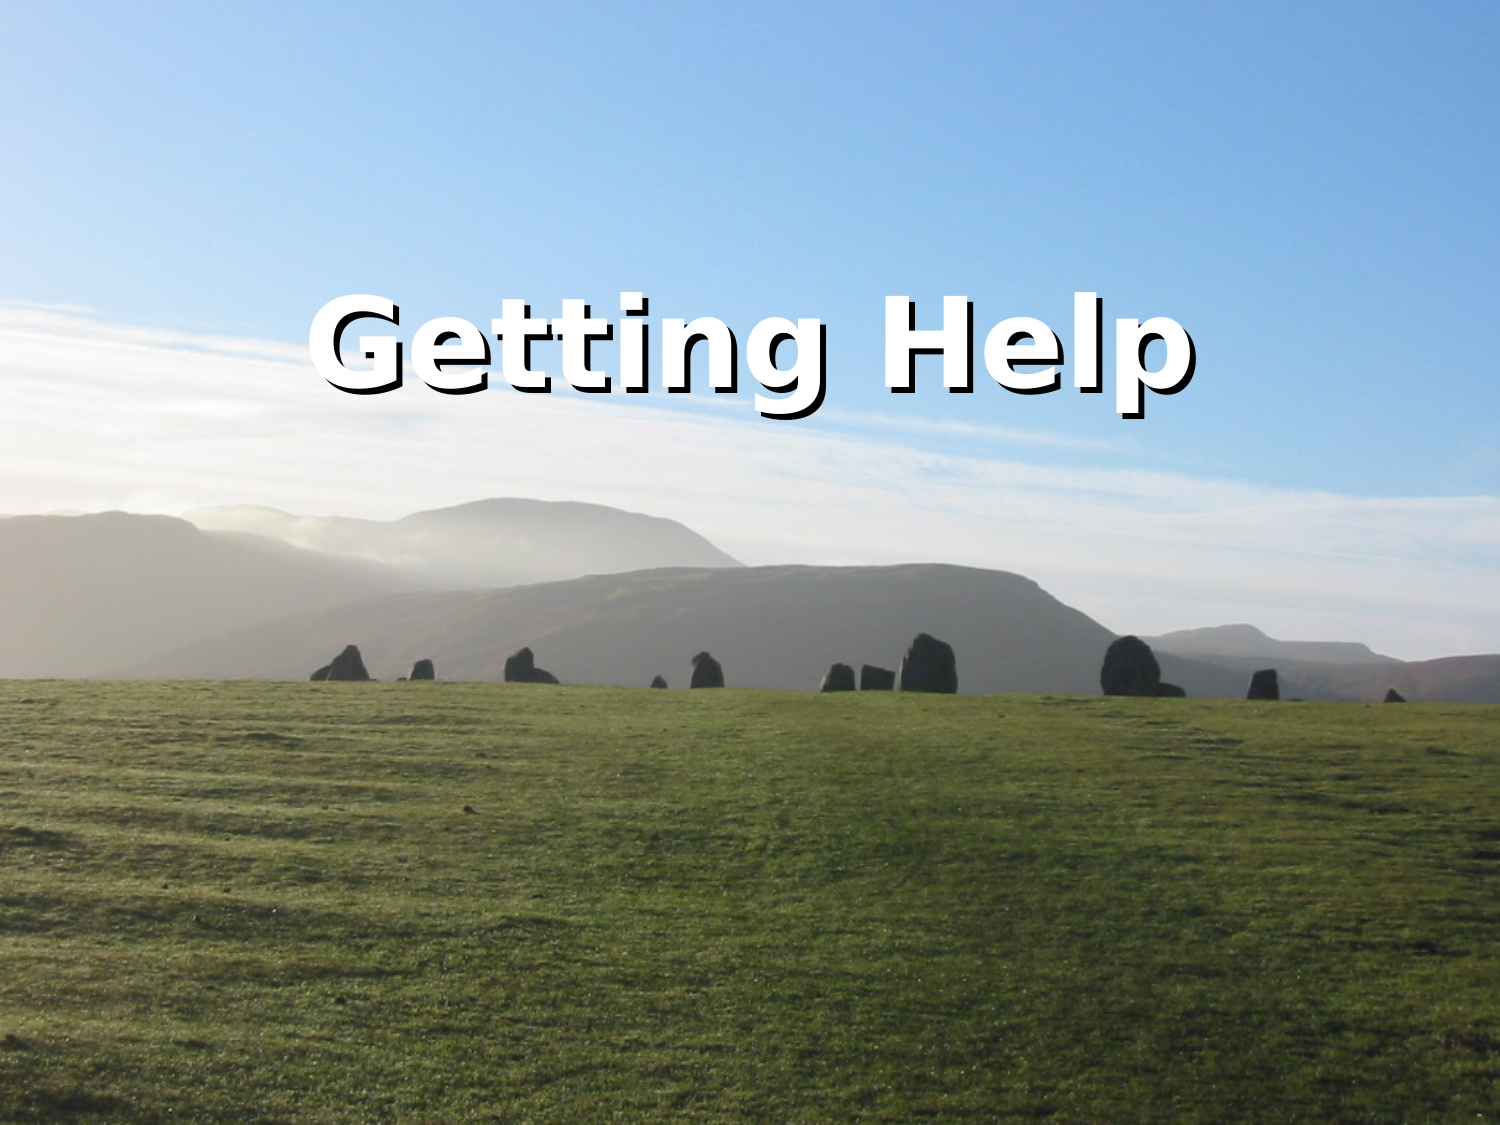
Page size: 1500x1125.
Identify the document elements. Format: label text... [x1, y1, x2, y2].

picture [0, 0, 1500, 1125]
title Getting Help [112, 237, 1388, 425]
